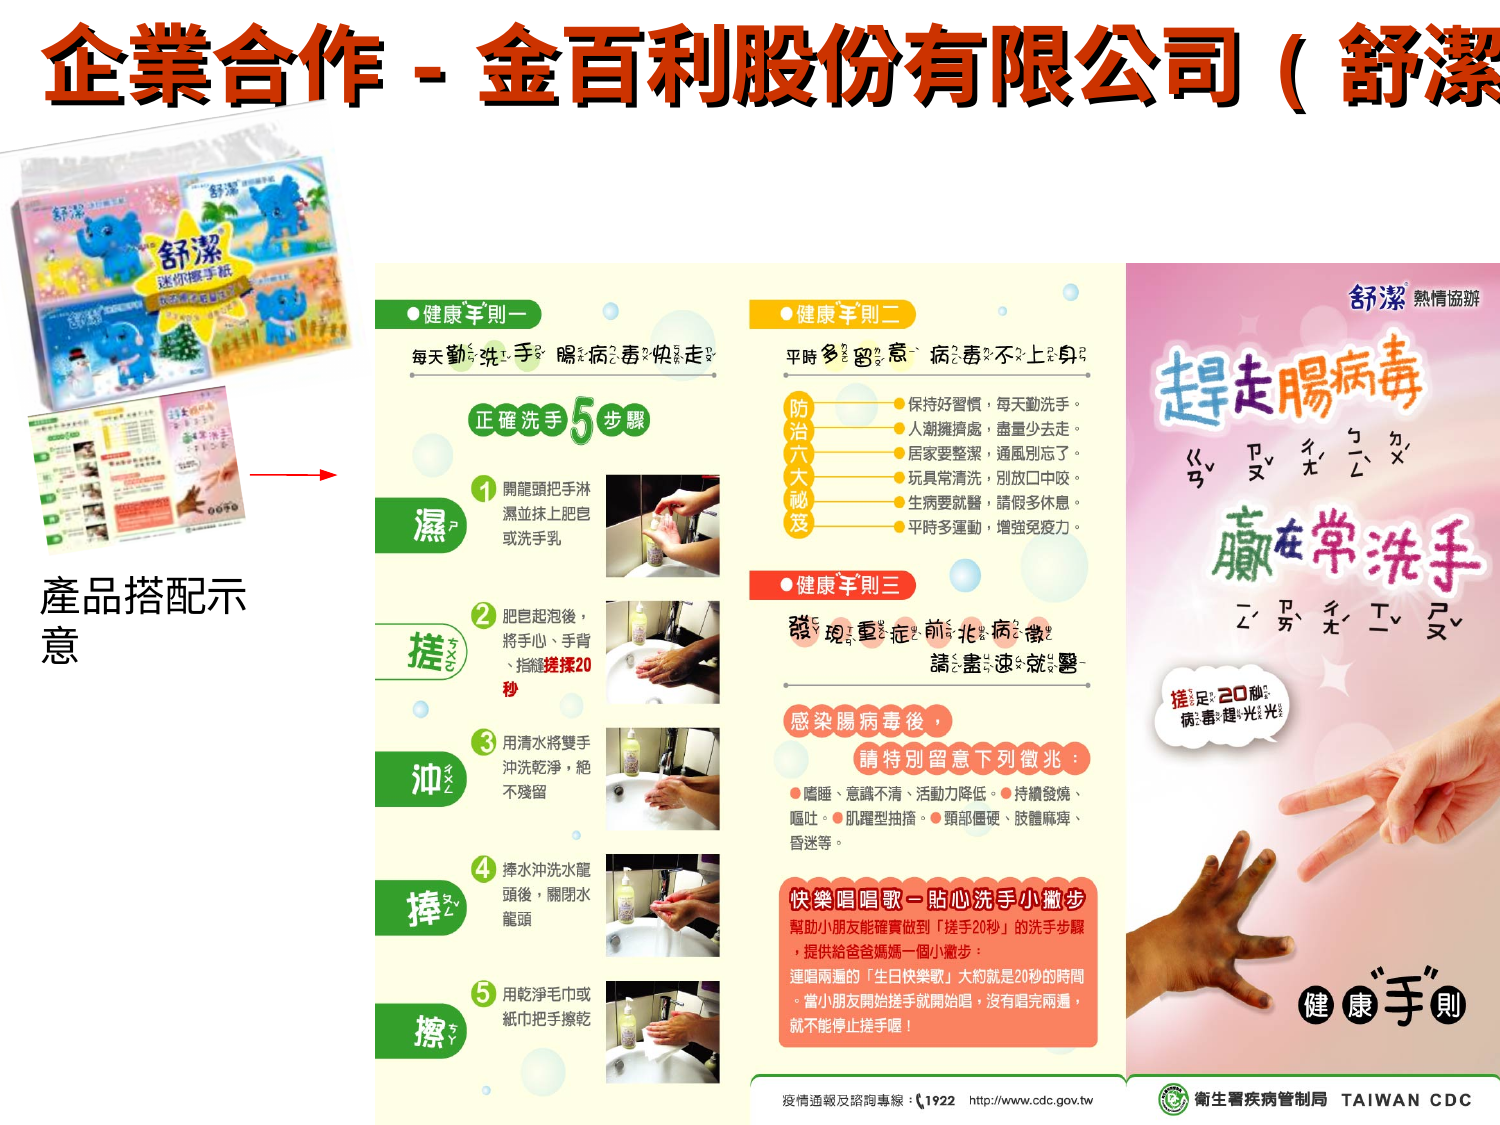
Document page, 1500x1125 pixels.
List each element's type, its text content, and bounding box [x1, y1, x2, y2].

text_box 產品搭配示意 [24, 562, 306, 628]
picture [375, 263, 1500, 1125]
picture [0, 98, 372, 556]
text_box 企業合作-金百利股份有限公司(舒潔) [24, 2, 1465, 121]
